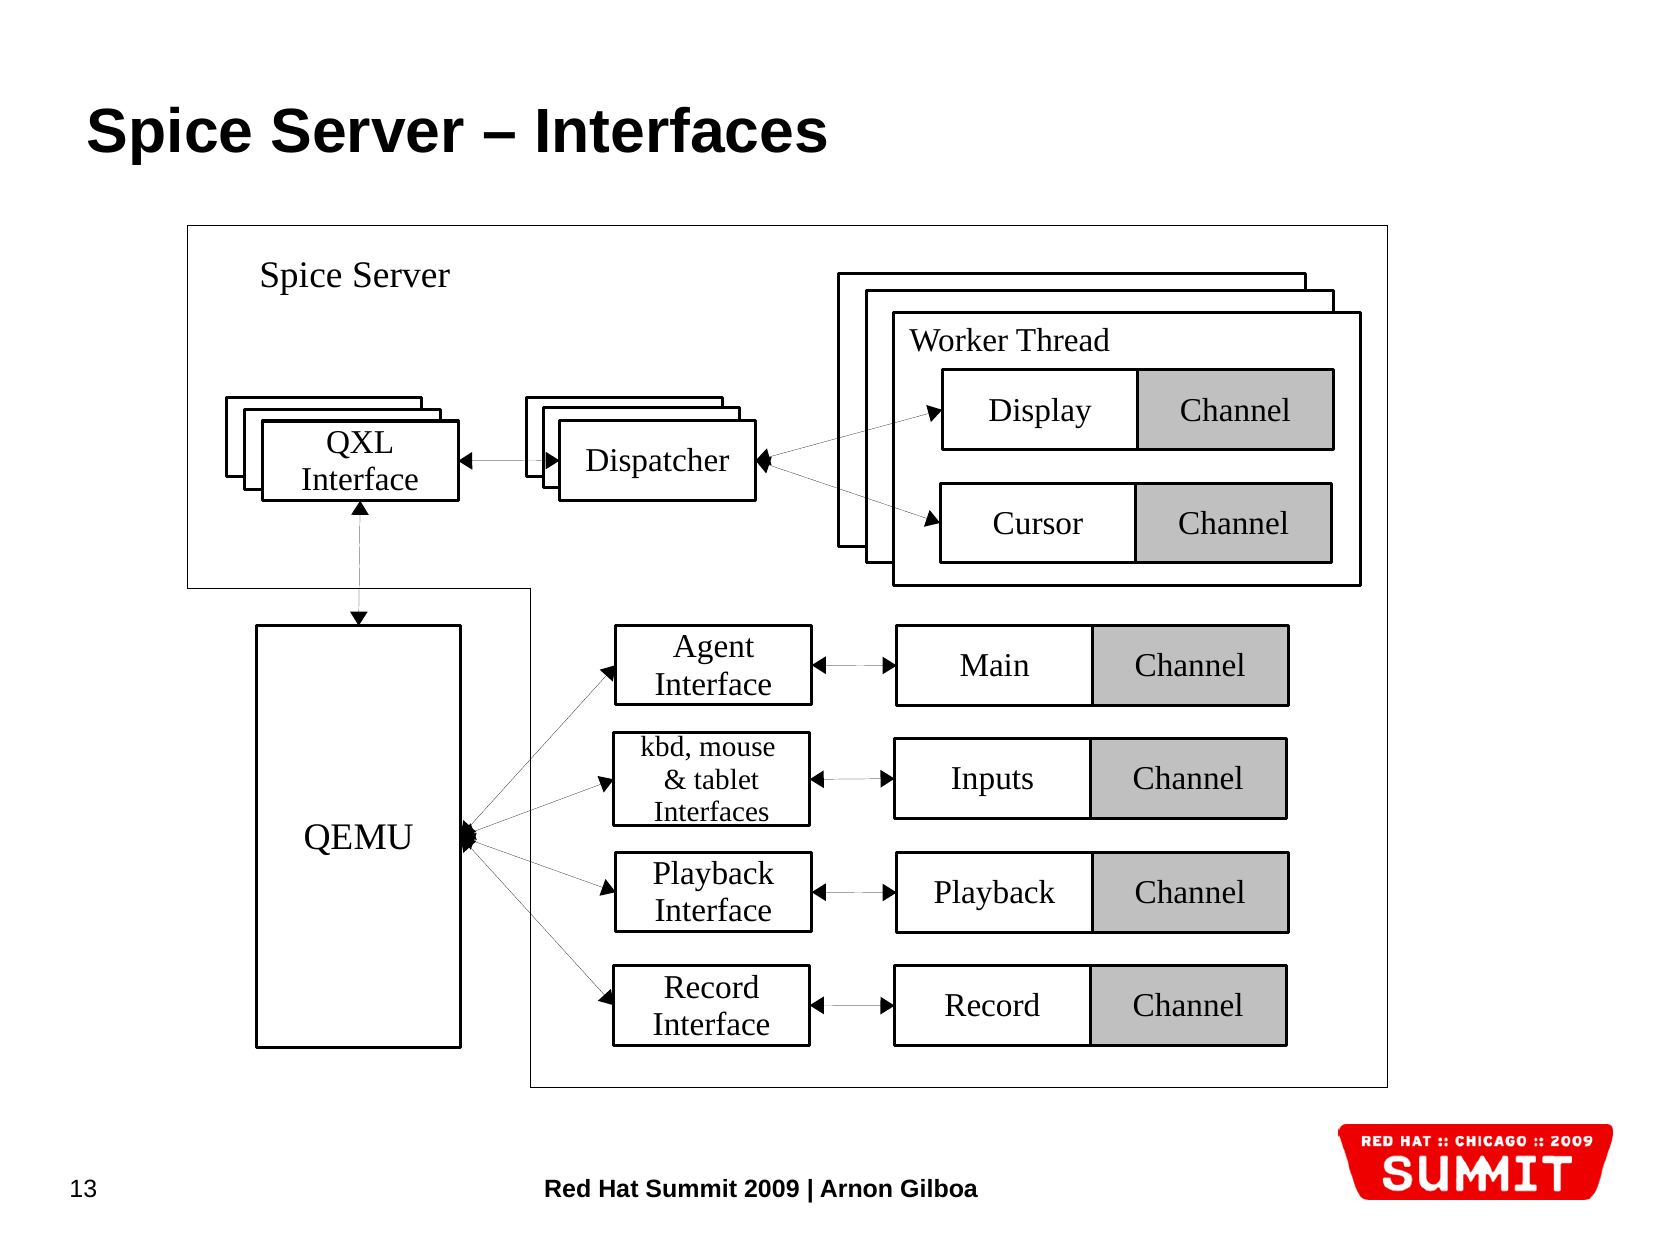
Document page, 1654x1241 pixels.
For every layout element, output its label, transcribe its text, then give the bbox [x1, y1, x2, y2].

text_box Dispatcher [559, 420, 756, 501]
text_box [838, 273, 1334, 437]
text_box [838, 489, 893, 563]
text_box Cursor [940, 483, 1135, 563]
text_box Channel [1137, 369, 1334, 450]
text_box kbd, mouse & tablet Interfaces [613, 732, 810, 826]
title Spice Server – Interfaces [86, 37, 1576, 225]
text_box Playback Interface [615, 852, 812, 932]
text_box Spice Server [244, 247, 581, 316]
text_box Main [896, 625, 1092, 706]
text_box Channel [1090, 738, 1287, 819]
text_box Channel [1090, 965, 1287, 1046]
text_box QEMU [256, 625, 461, 1048]
text_box Channel [1092, 625, 1289, 706]
text_box Display [942, 369, 1137, 450]
picture [1338, 1124, 1613, 1200]
text_box Agent Interface [615, 625, 812, 705]
text_box Record [894, 965, 1090, 1046]
text_box [526, 397, 740, 460]
text_box [226, 397, 441, 490]
text_box Record Interface [613, 965, 810, 1046]
text_box Inputs [894, 738, 1090, 819]
text_box Playback [896, 852, 1092, 933]
text_box Worker Thread [893, 312, 1361, 586]
text_box [526, 461, 559, 488]
text_box Channel [1135, 483, 1332, 563]
text_box QXL Interface [262, 421, 459, 501]
text_box Channel [1092, 852, 1289, 933]
text_box [838, 424, 893, 506]
